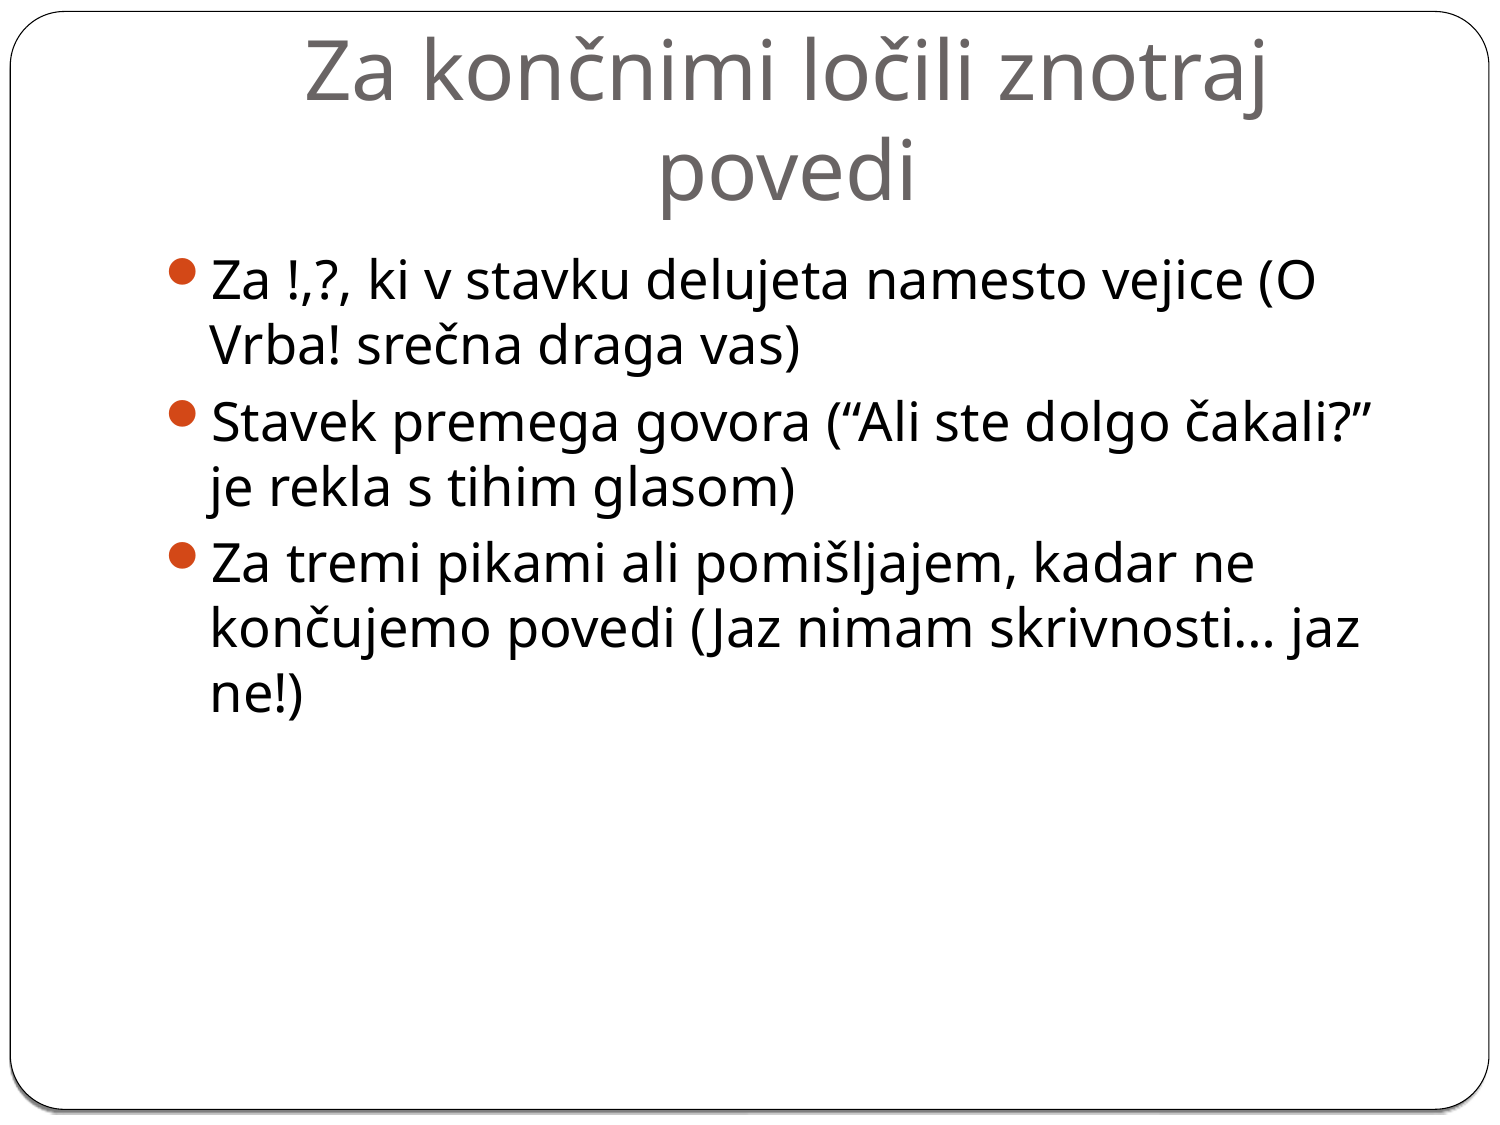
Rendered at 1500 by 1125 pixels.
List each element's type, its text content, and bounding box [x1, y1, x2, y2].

title Za končnimi ločili znotraj povedi [150, 45, 1425, 233]
list Za !,?, ki v stavku delujeta namesto vejice (O Vrba! srečna draga vas) Stavek premega govora (“Ali ste dolgo čakali?” je rekla s tihim glasom) Za tremi pikami ali pomišljajem, kadar ne končujemo povedi (Jaz nimam skrivnosti… jaz ne!) [150, 237, 1425, 988]
